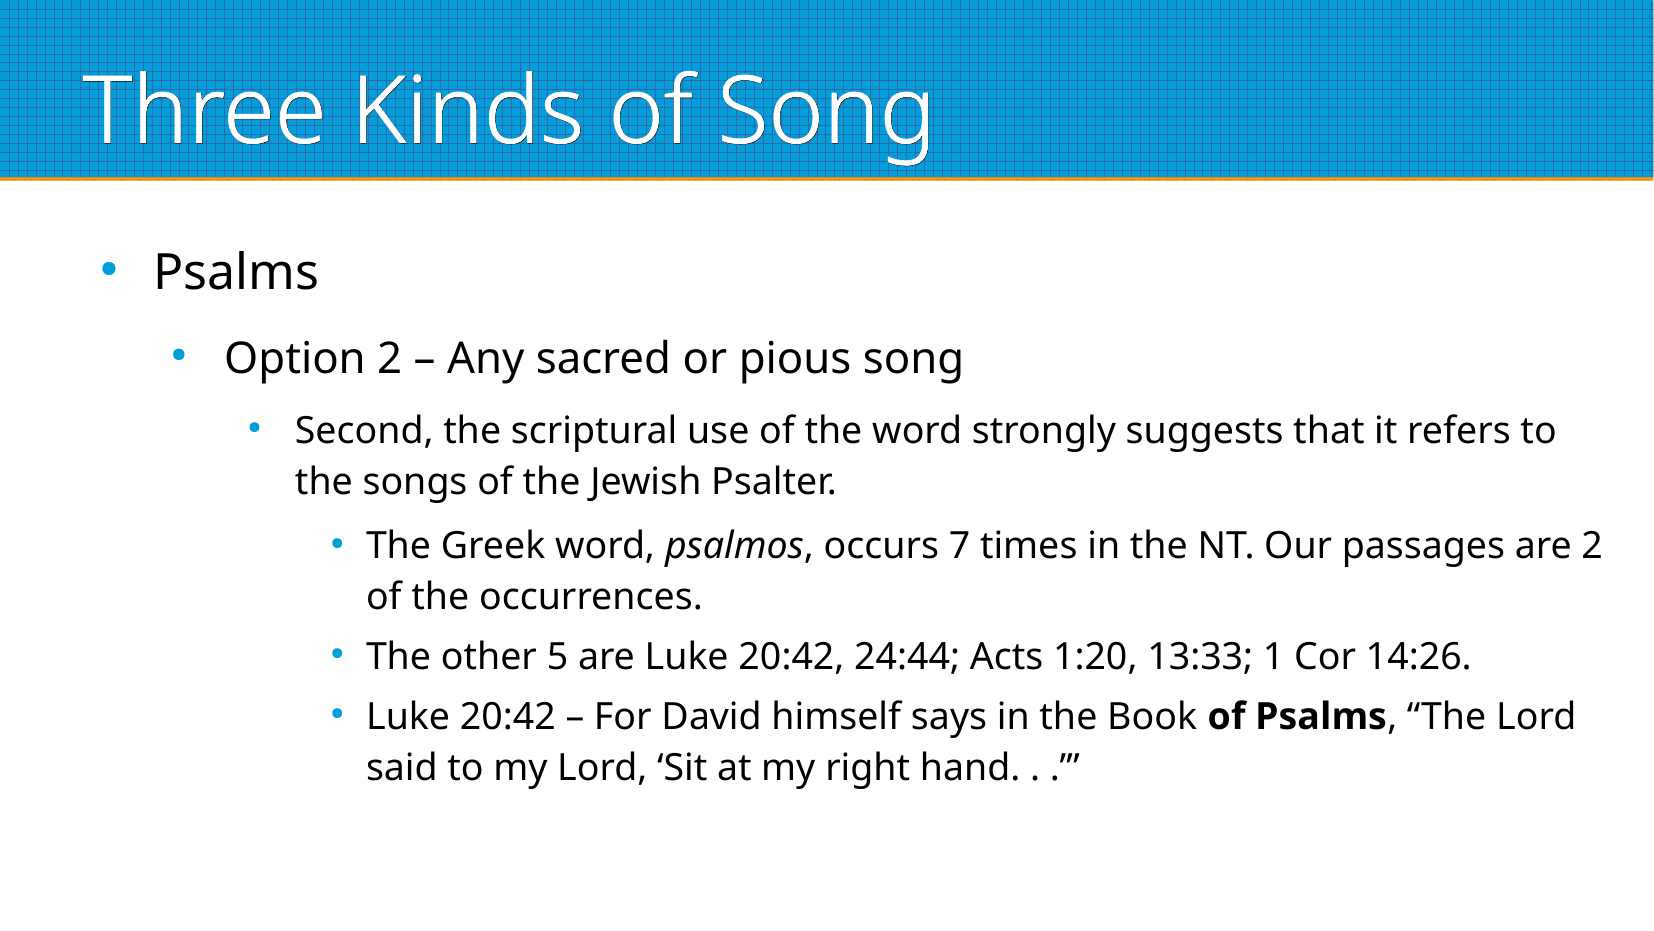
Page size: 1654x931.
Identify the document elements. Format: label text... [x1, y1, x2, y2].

title Three Kinds of Song [82, 14, 1571, 171]
list Psalms Option 2 – Any sacred or pious song Second, the scriptural use of the word strongly suggests that it refers to the songs of the Jewish Psalter. The Greek word, psalmos, occurs 7 times in the NT. Our passages are 2 of the occurrences. The other 5 are Luke 20:42, 24:44; Acts 1:20, 13:33; 1 Cor 14:26. Luke 20:42 – For David himself says in the Book of Psalms, “The Lord said to my Lord, ‘Sit at my right hand. . .’” [82, 236, 1613, 863]
